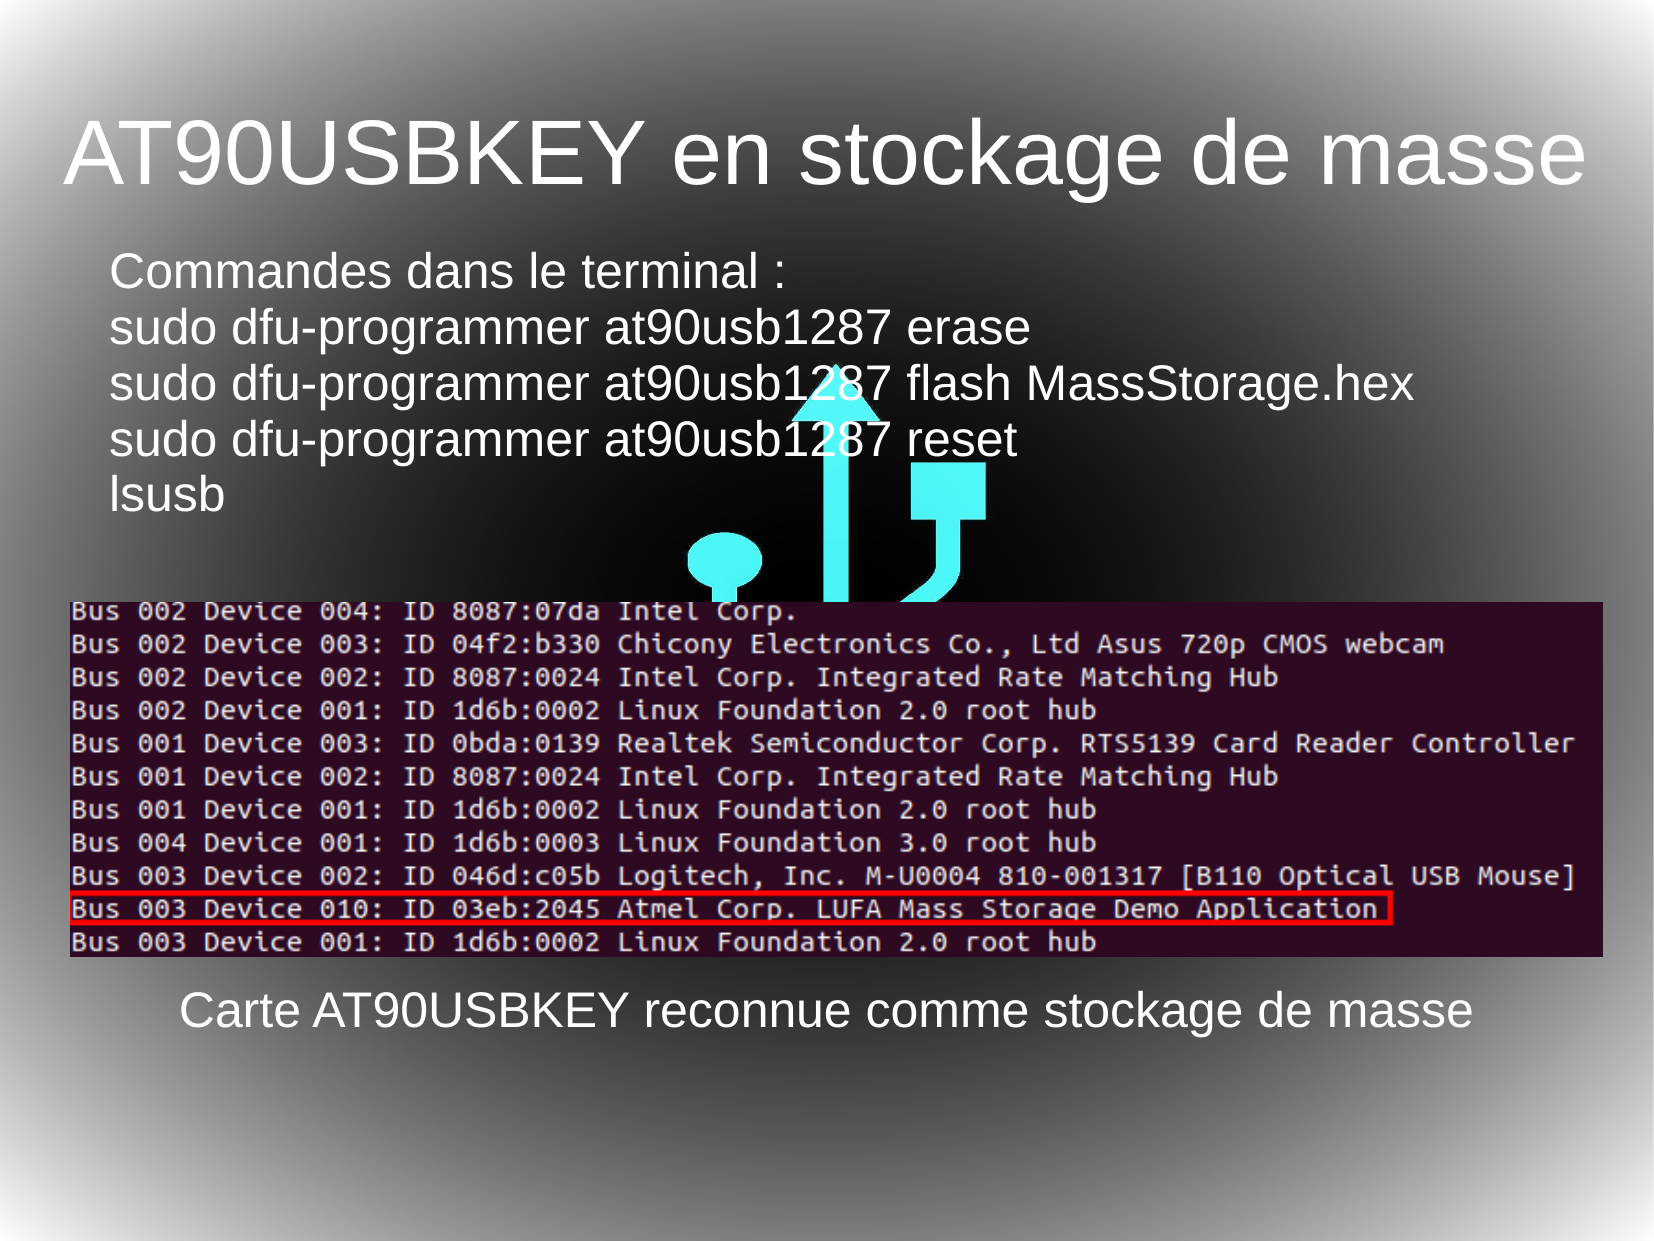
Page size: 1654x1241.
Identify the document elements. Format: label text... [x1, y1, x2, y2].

title AT90USBKEY en stockage de masse [59, 49, 1595, 257]
text_box Carte AT90USBKEY reconnue comme stockage de masse [164, 974, 1491, 1045]
text_box Commandes dans le terminal : sudo dfu-programmer at90usb1287 erase sudo dfu-programmer at90usb1287 flash MassStorage.hex sudo dfu-programmer at90usb1287 reset lsusb [94, 257, 1432, 530]
picture [0, 0, 1654, 1241]
